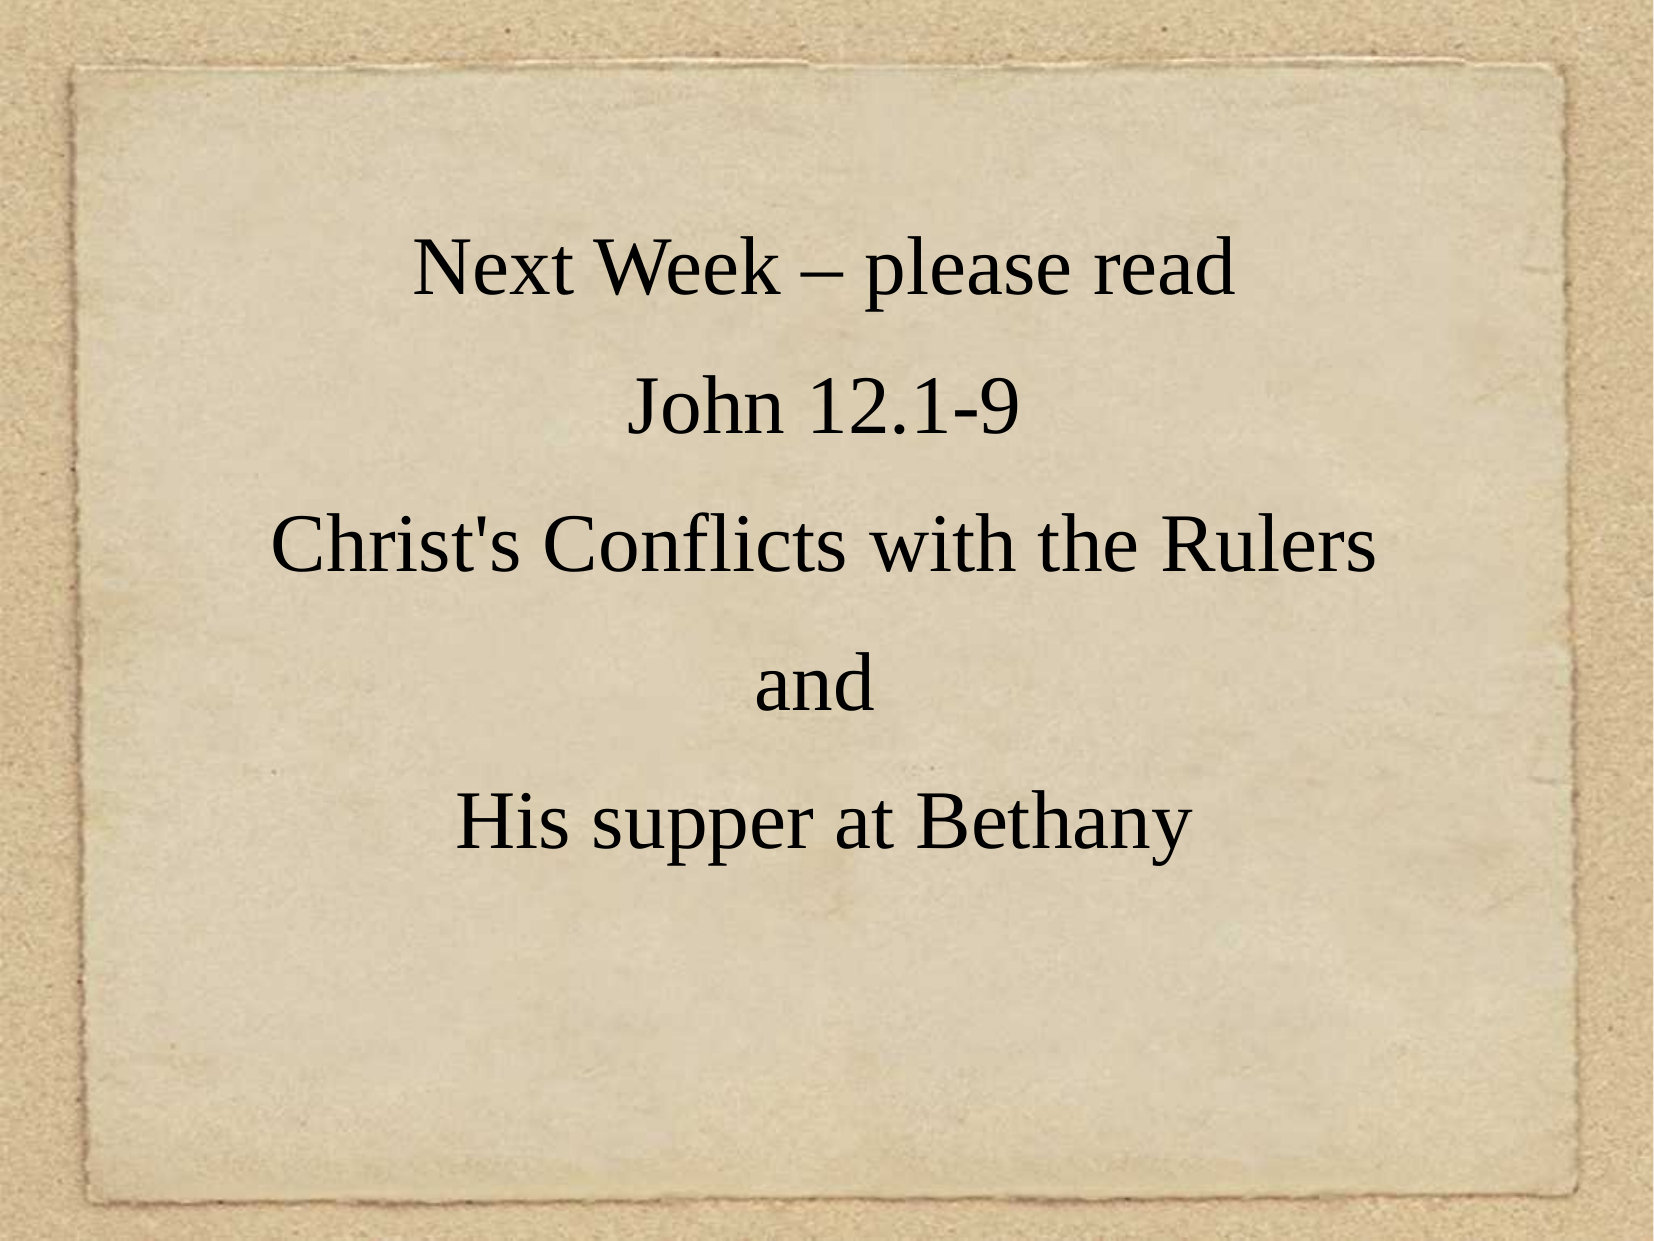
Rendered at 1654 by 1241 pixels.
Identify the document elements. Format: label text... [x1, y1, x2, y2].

picture [0, 0, 1654, 1241]
text_box Next Week – please read John 12.1-9 Christ's Conflicts with the Rulers and His supper at Bethany [75, 75, 1576, 1201]
